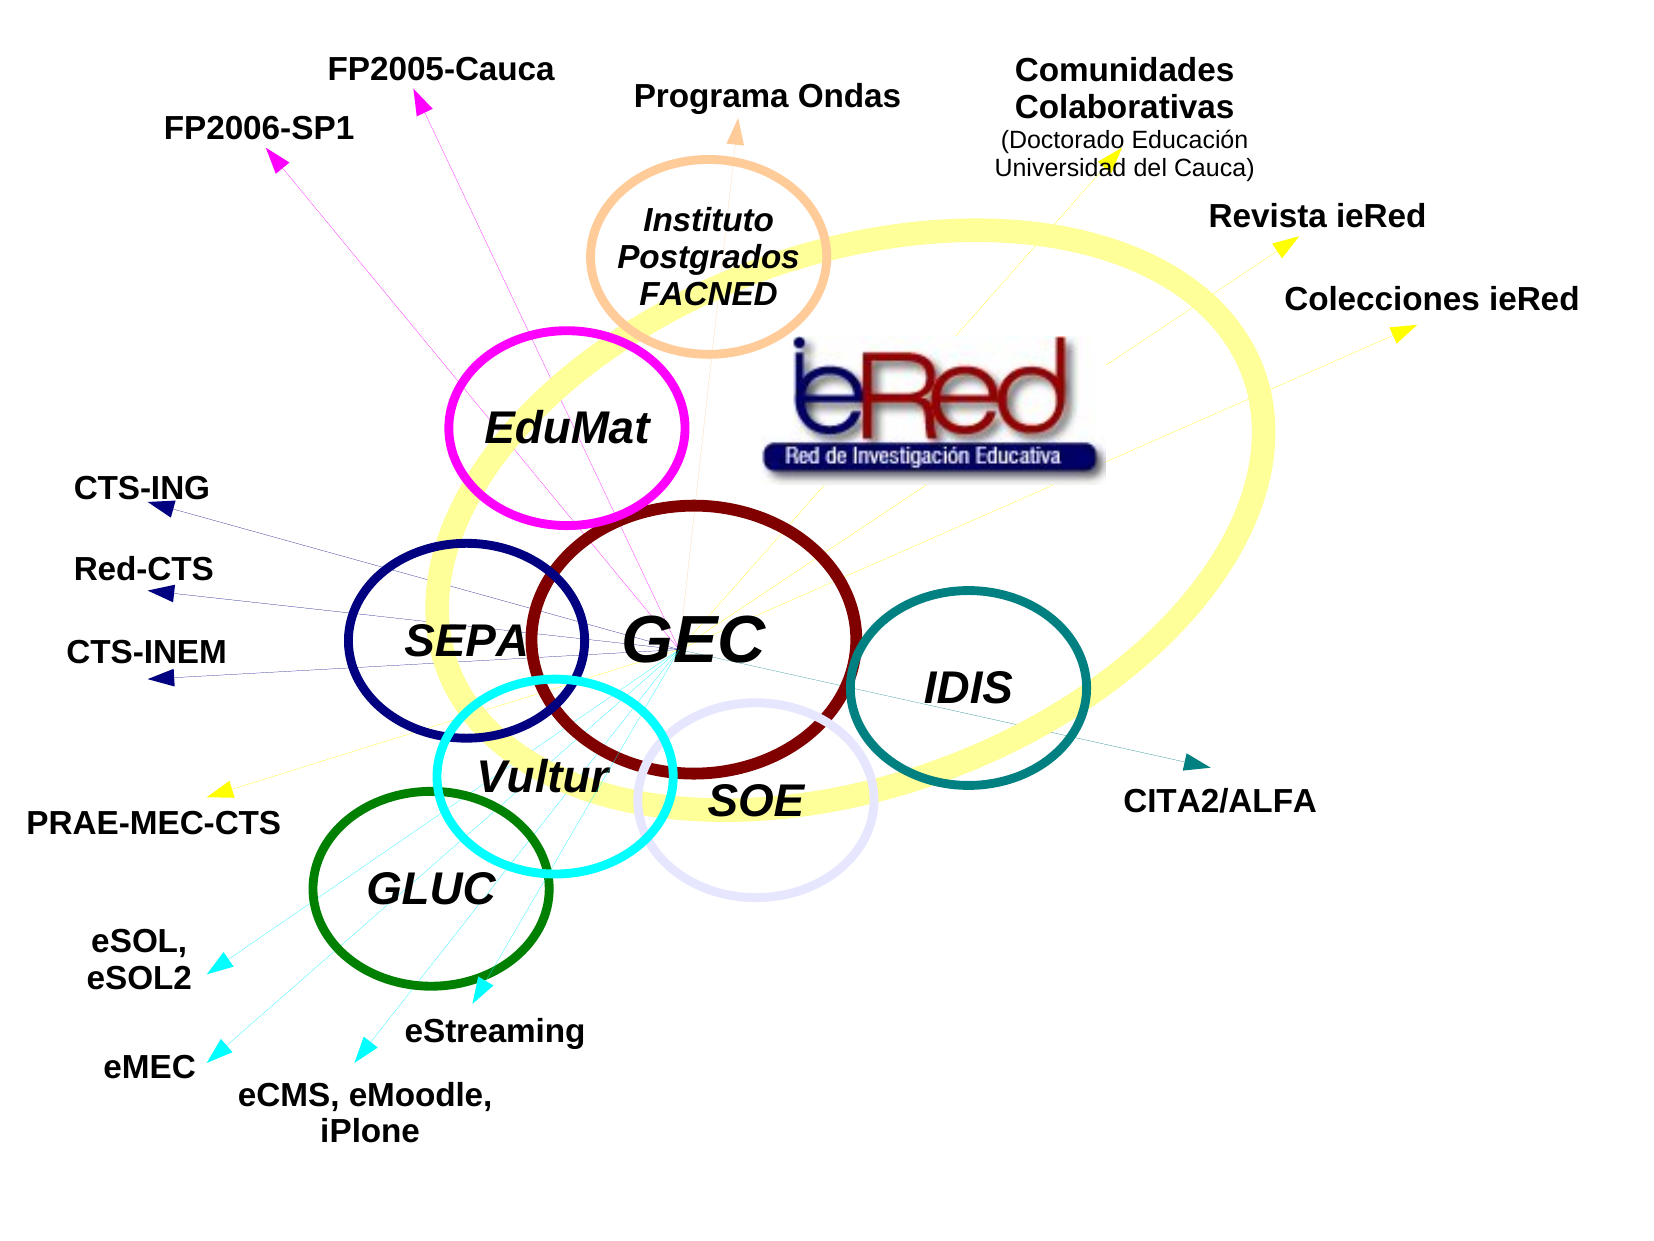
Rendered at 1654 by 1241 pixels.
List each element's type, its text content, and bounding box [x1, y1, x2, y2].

text_box EduMat [448, 330, 686, 526]
text_box CITA2/ALFA [1108, 774, 1329, 827]
text_box Revista ieRed [1194, 190, 1441, 243]
text_box eSOL, eSOL2 [71, 915, 207, 1005]
text_box eStreaming [389, 1005, 601, 1058]
text_box Vultur [549, 712, 674, 875]
text_box FP2005-Cauca [312, 42, 570, 95]
text_box SOE [647, 702, 875, 898]
text_box GLUC [312, 791, 547, 987]
text_box CTS-ING [59, 461, 226, 514]
text_box Colecciones ieRed [1269, 272, 1595, 325]
text_box SEPA [348, 543, 585, 737]
text_box eCMS, eMoodle, iPlone [223, 1068, 508, 1158]
text_box Vultur [437, 679, 643, 874]
text_box CTS-INEM [51, 625, 243, 678]
text_box FP2006-SP1 [149, 101, 370, 154]
picture [761, 336, 1106, 485]
text_box PRAE-MEC-CTS [11, 797, 296, 850]
text_box Instituto Postgrados FACNED [590, 159, 827, 355]
text_box GEC [552, 505, 857, 737]
text_box eMEC [88, 1040, 211, 1093]
text_box IDIS [850, 590, 1087, 786]
text_box Programa Ondas [618, 70, 917, 123]
text_box GLUC [492, 875, 550, 973]
text_box Comunidades Colaborativas (Doctorado Educación Universidad del Cauca) [979, 44, 1270, 190]
text_box Red-CTS [59, 543, 229, 596]
